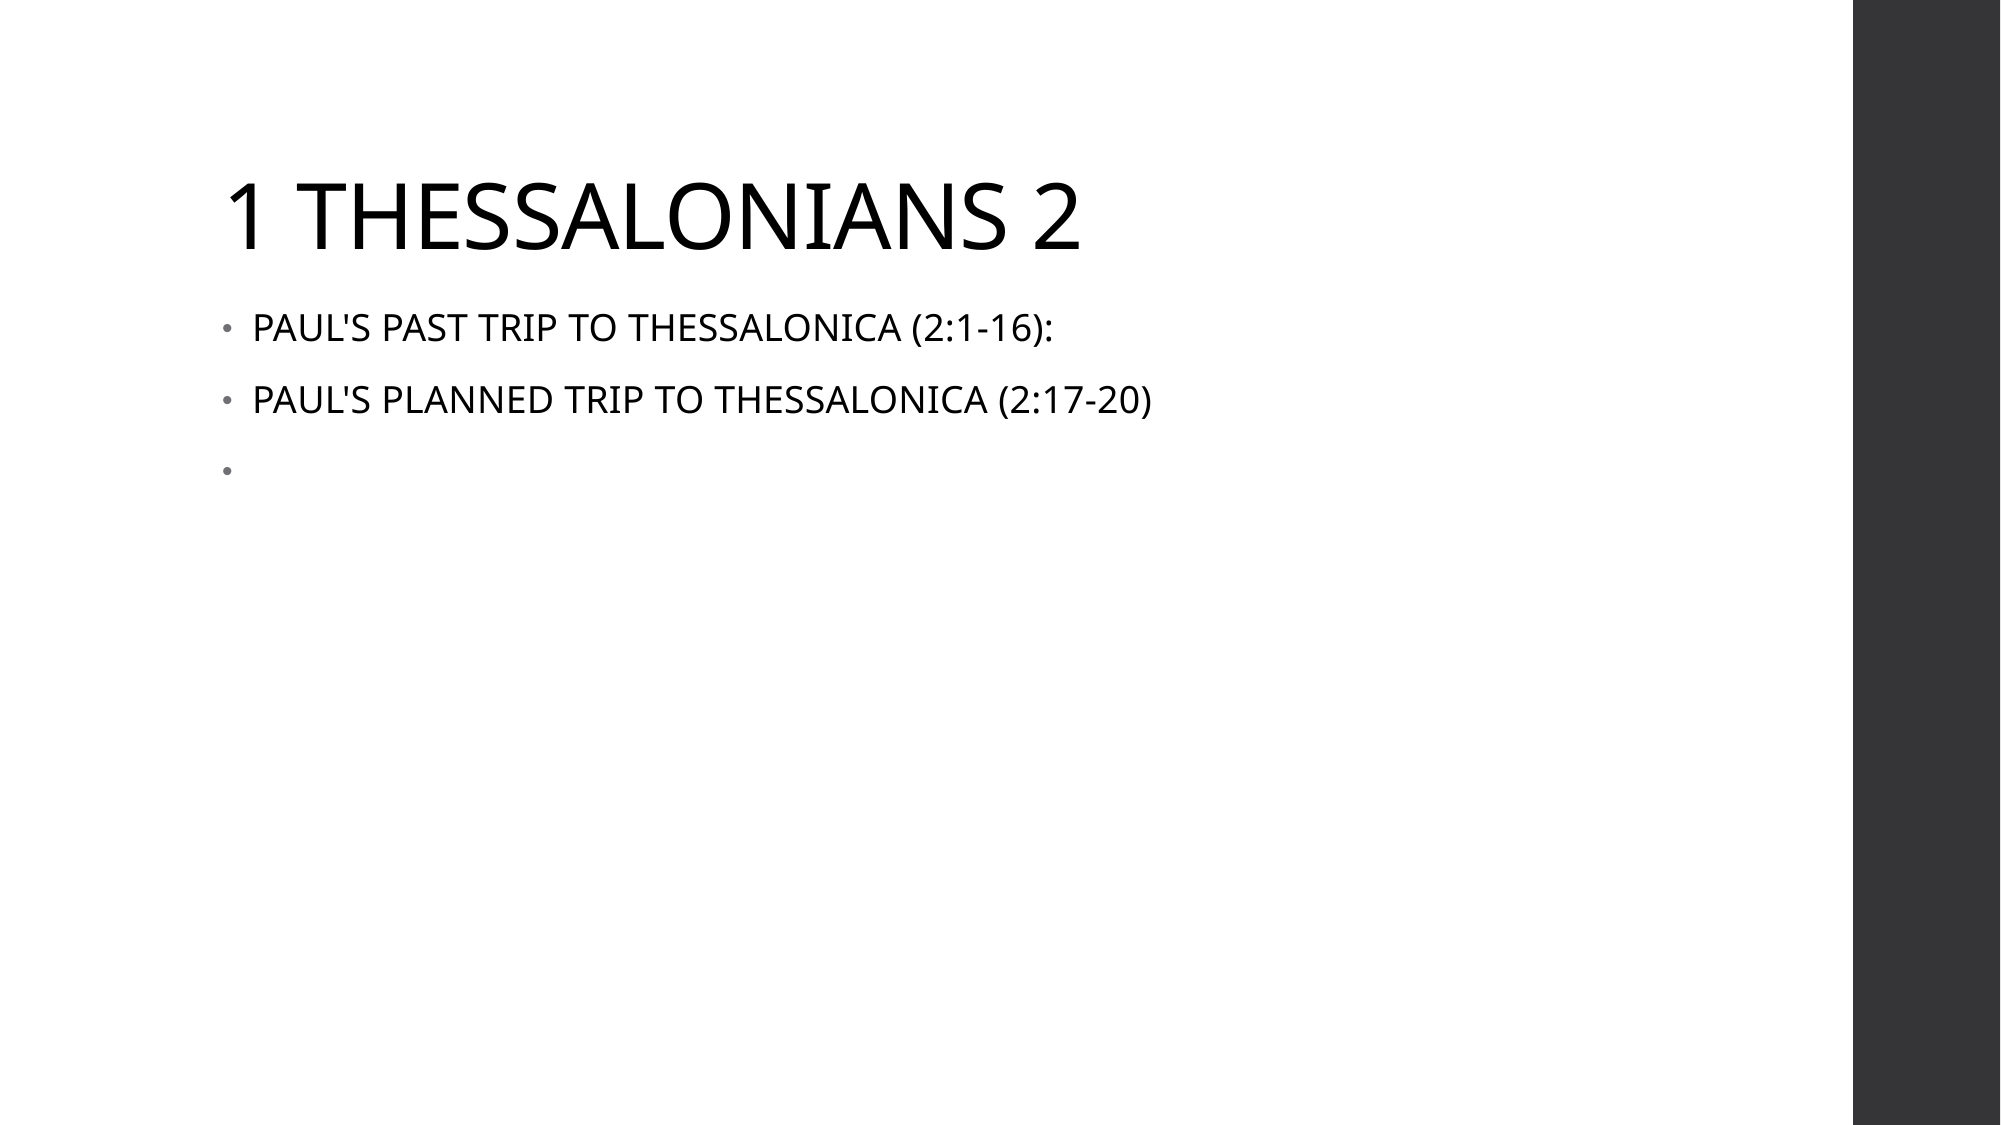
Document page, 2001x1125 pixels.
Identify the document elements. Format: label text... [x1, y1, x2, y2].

title 1 THESSALONIANS 2 [206, 60, 1797, 278]
list PAUL'S PAST TRIP TO THESSALONICA (2:1-16): PAUL'S PLANNED TRIP TO THESSALONICA (2:17-20) [206, 299, 1617, 1014]
